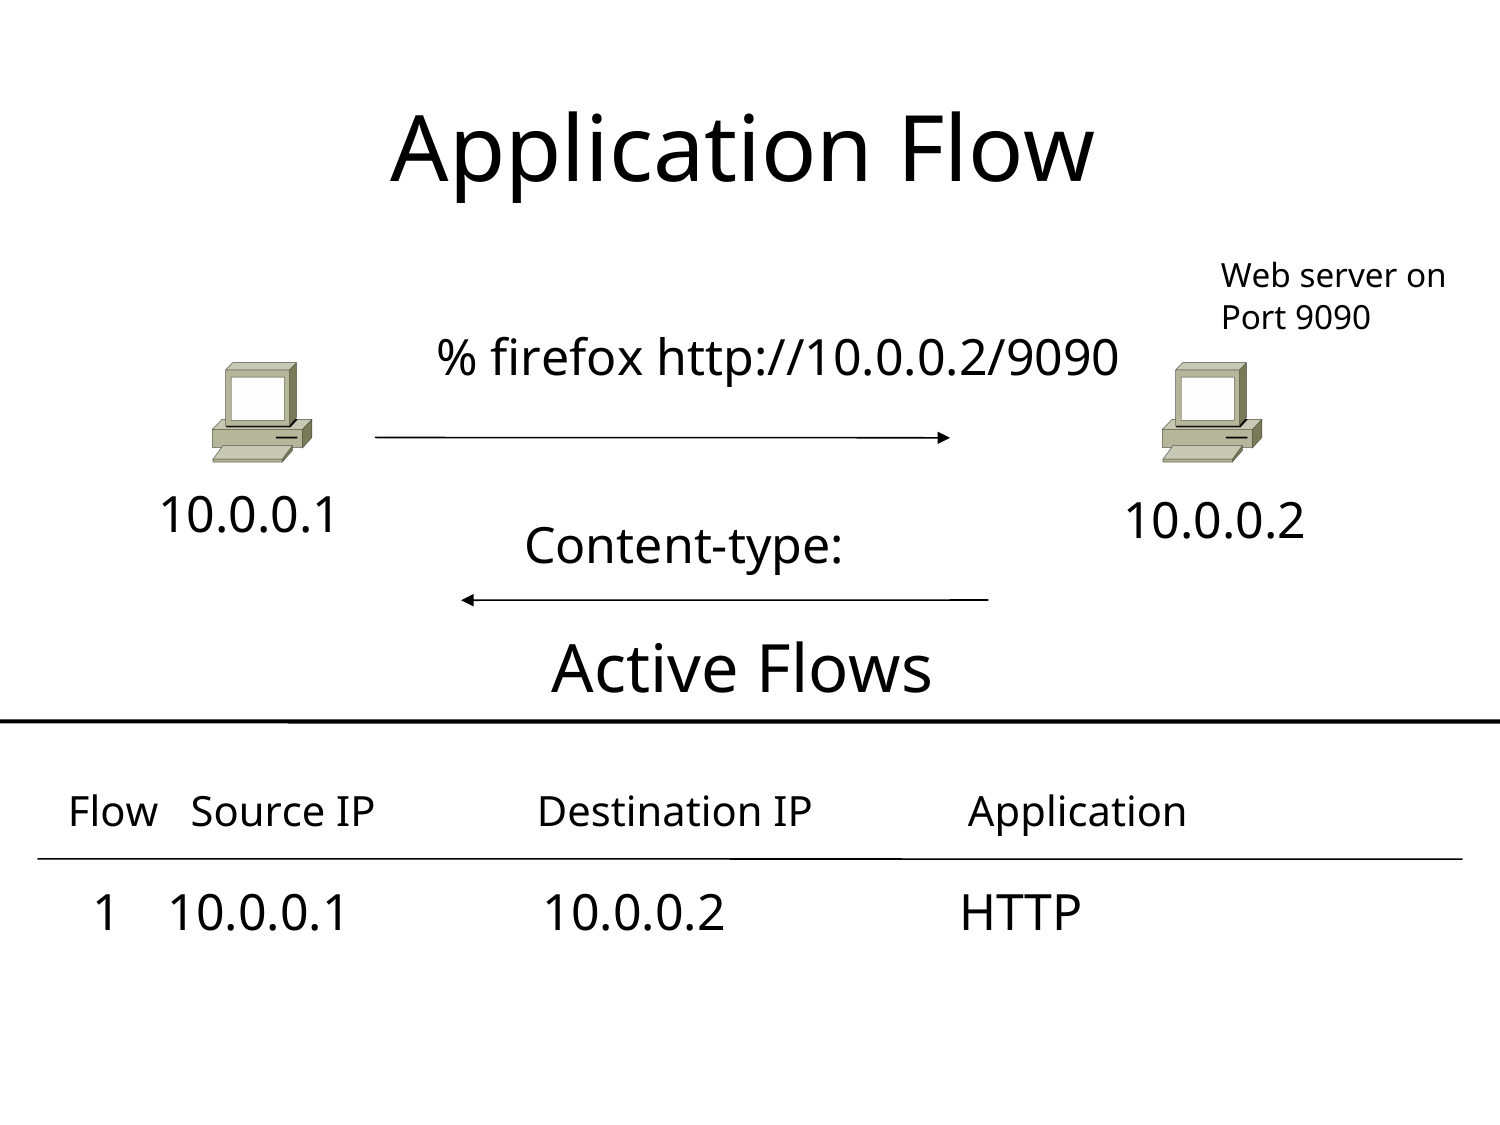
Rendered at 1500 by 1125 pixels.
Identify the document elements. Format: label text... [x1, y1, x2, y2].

text_box Active Flows [529, 624, 941, 710]
text_box Flow Source IP Destination IP Application [62, 783, 1463, 849]
text_box 10.0.0.1 [152, 481, 348, 546]
text_box Content-type: [518, 512, 864, 577]
title Application Flow [112, 0, 1388, 293]
text_box Web server on Port 9090 [1215, 254, 1489, 344]
text_box % firefox http://10.0.0.2/9090 [430, 324, 1127, 389]
text_box 10.0.0.2 [1117, 487, 1313, 552]
picture [1162, 362, 1263, 463]
picture [212, 362, 313, 463]
text_box 1 10.0.0.1 10.0.0.2 HTTP [87, 879, 1463, 955]
